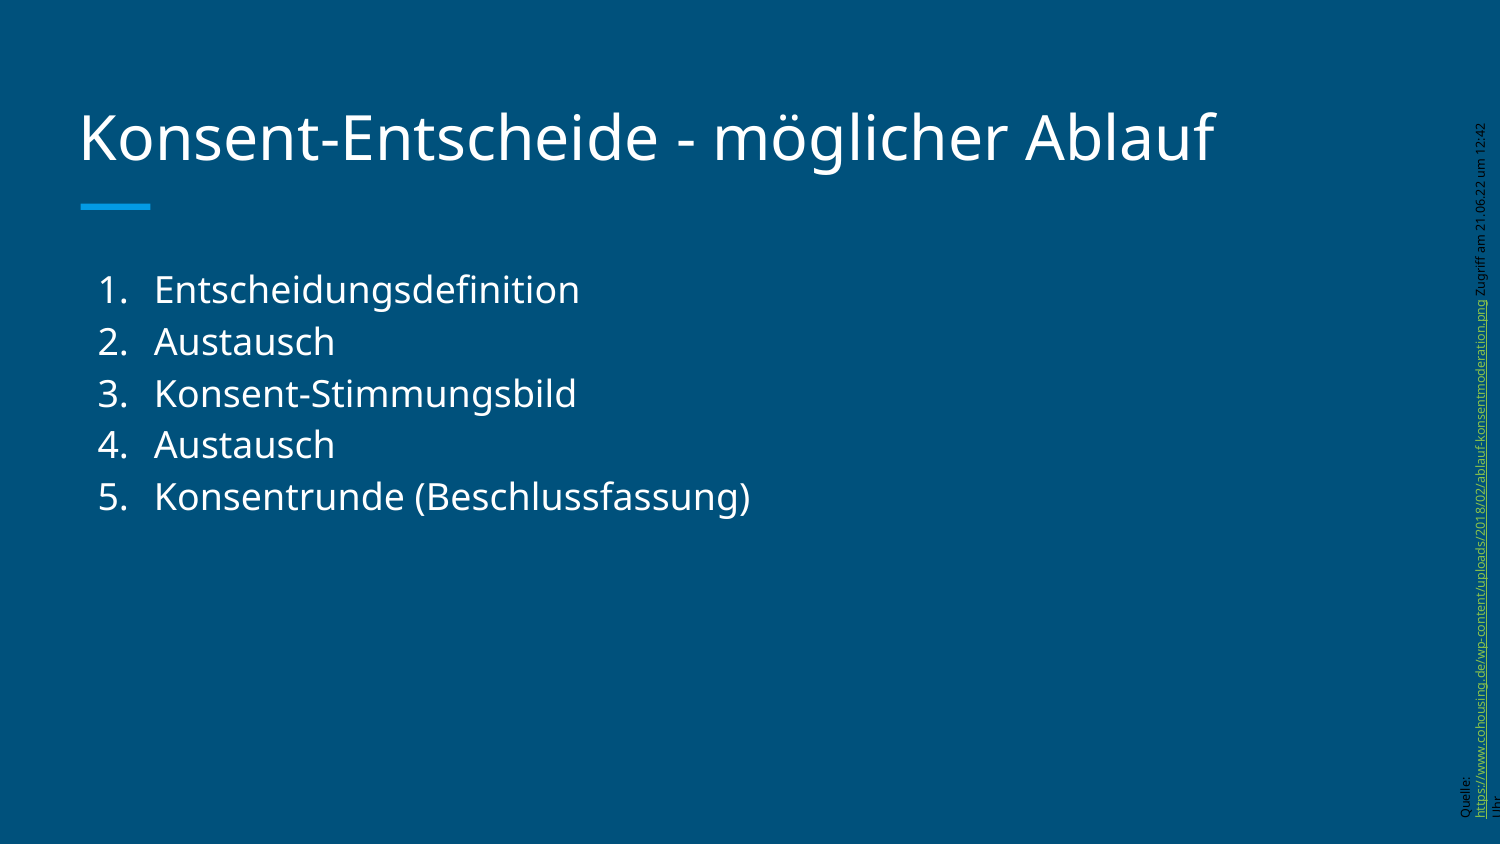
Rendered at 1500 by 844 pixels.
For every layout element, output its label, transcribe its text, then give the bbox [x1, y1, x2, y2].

list Entscheidungsdefinition Austausch Konsent-Stimmungsbild Austausch Konsentrunde (Beschlussfassung) [63, 244, 1124, 750]
title Konsent-Entscheide - möglicher Ablauf [63, 75, 1437, 188]
text_box Quelle: https://www.cohousing.de/wp-content/uploads/2018/02/ablauf-konsentmoderation.png Zugriff am 21.06.22 um 12:42 Uhr [1442, 87, 1500, 834]
